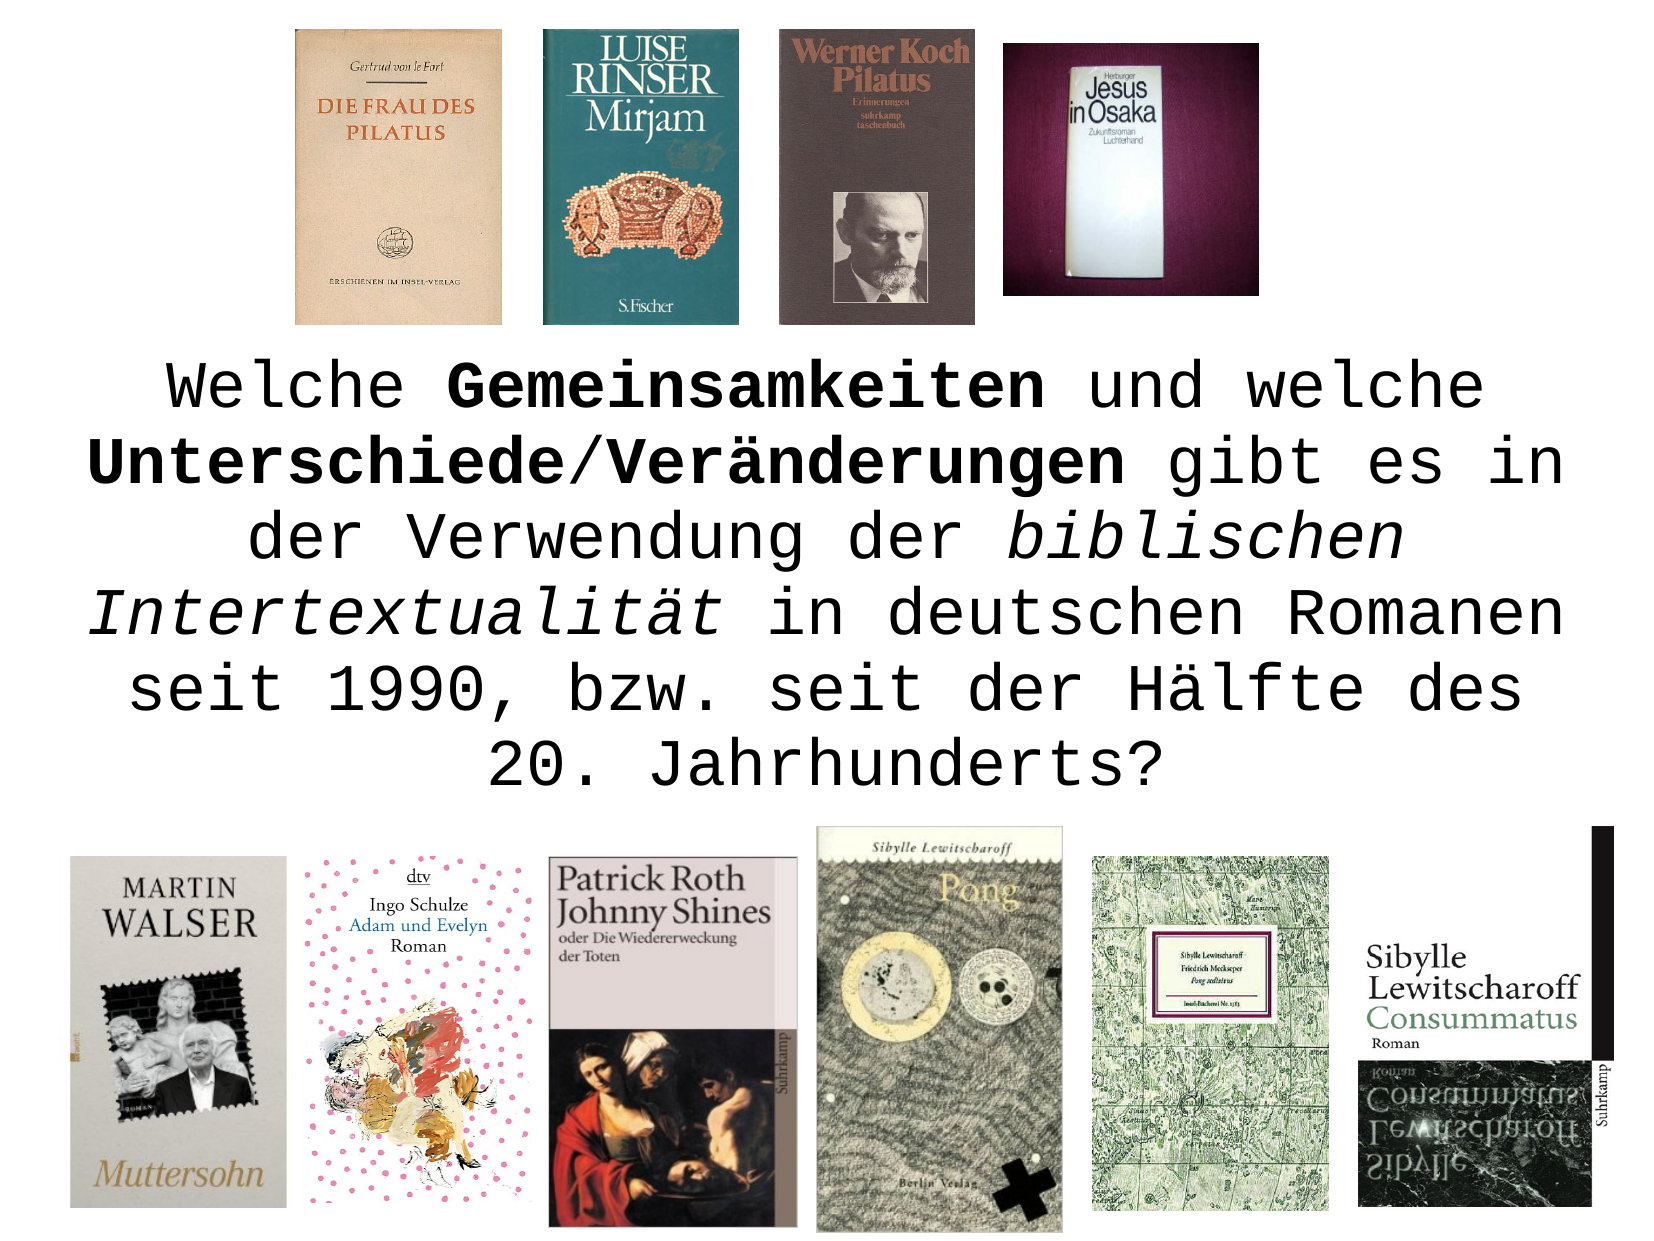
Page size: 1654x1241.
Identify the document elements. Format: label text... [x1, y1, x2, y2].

picture [1358, 826, 1614, 1211]
picture [2, 856, 532, 1208]
picture [548, 856, 798, 1228]
subtitle Welche Gemeinsamkeiten und welche Unterschiede/Veränderungen gibt es in der Verwendung der biblischen Intertextualität in deutschen Romanen seit 1990, bzw. seit der Hälfte des 20. Jahrhunderts? [82, 49, 1571, 1109]
picture [779, 29, 975, 325]
picture [816, 826, 1063, 1233]
picture [295, 29, 502, 325]
picture [543, 29, 739, 325]
picture [1092, 856, 1329, 1211]
picture [1003, 43, 1259, 296]
